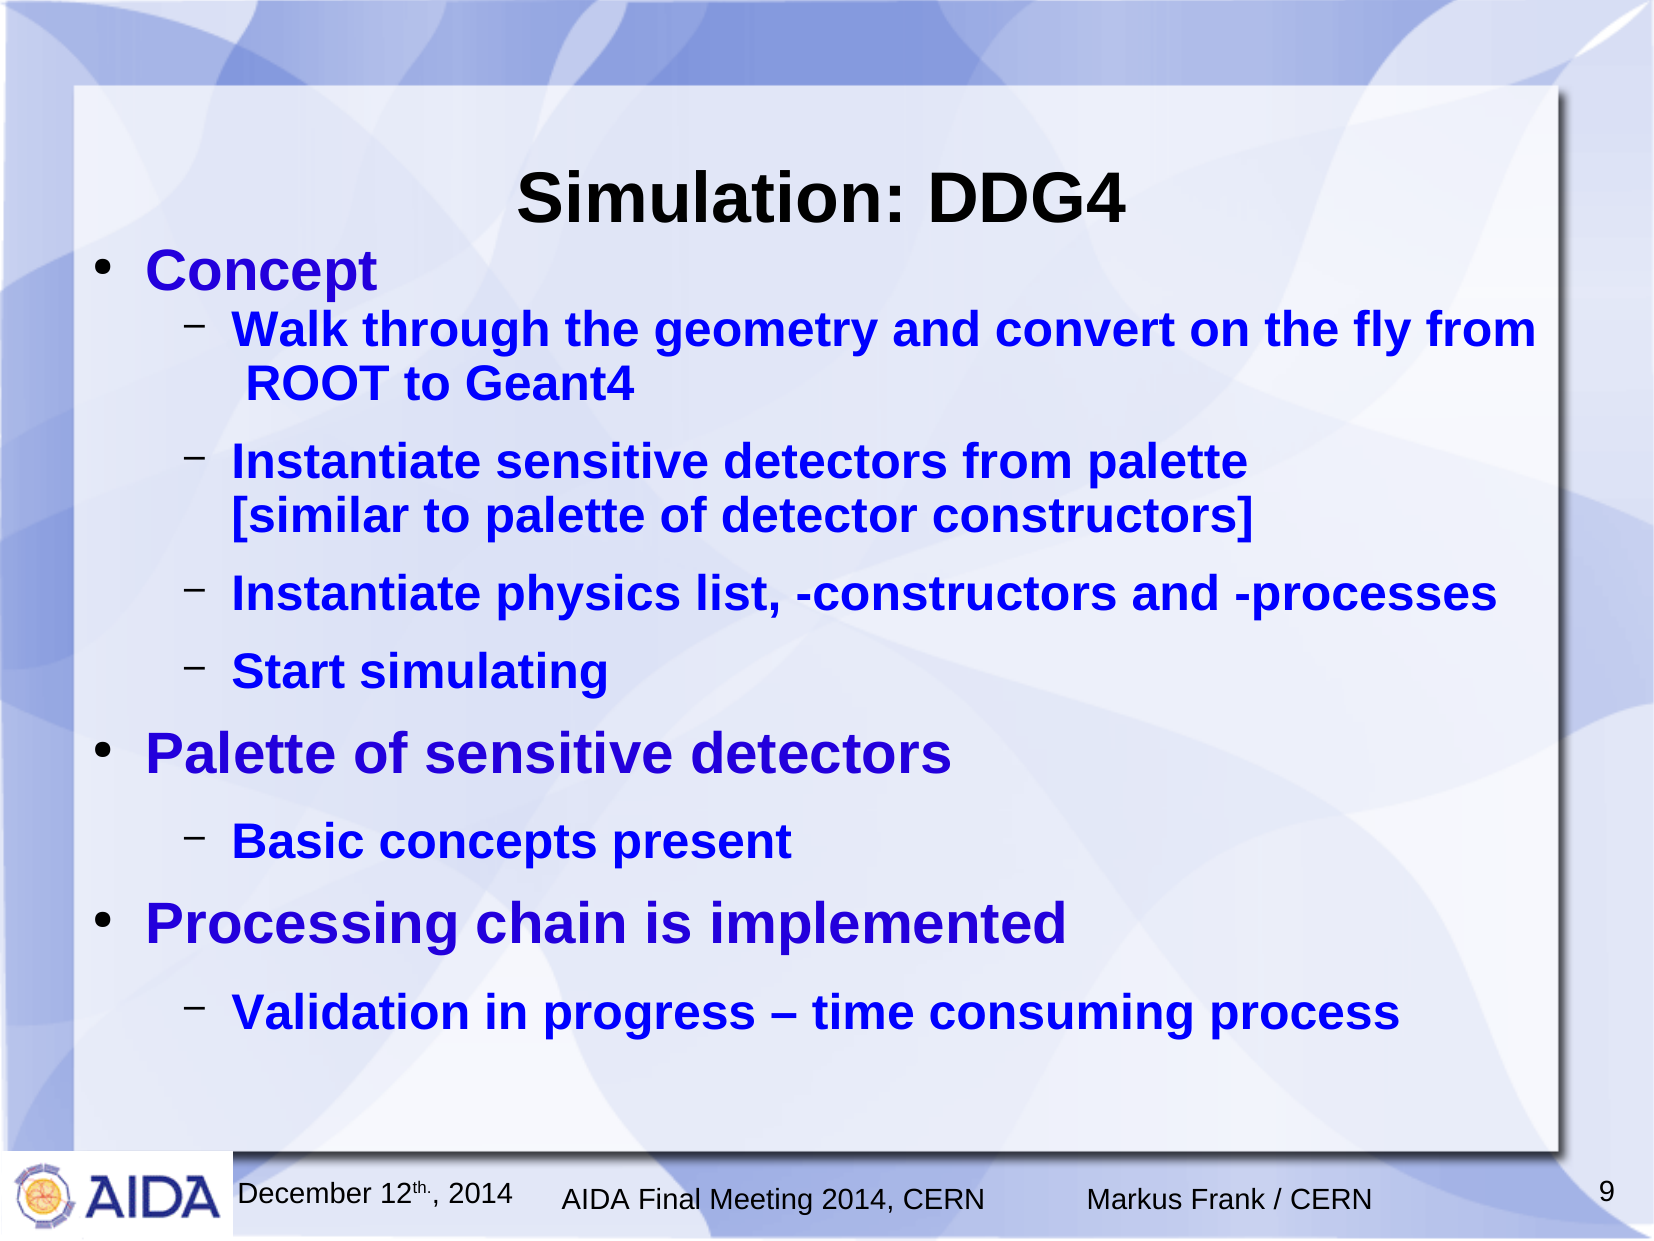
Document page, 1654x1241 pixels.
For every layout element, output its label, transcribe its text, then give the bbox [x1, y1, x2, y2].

picture [0, 0, 1654, 1241]
title Simulation: DDG4 [82, 90, 1536, 232]
list Concept Walk through the geometry and convert on the fly from ROOT to Geant4 Instantiate sensitive detectors from palette [similar to palette of detector constructors] Instantiate physics list, -constructors and -processes Start simulating Palette of sensitive detectors Basic concepts present Processing chain is implemented Validation in progress – time consuming process [60, 232, 1561, 1055]
